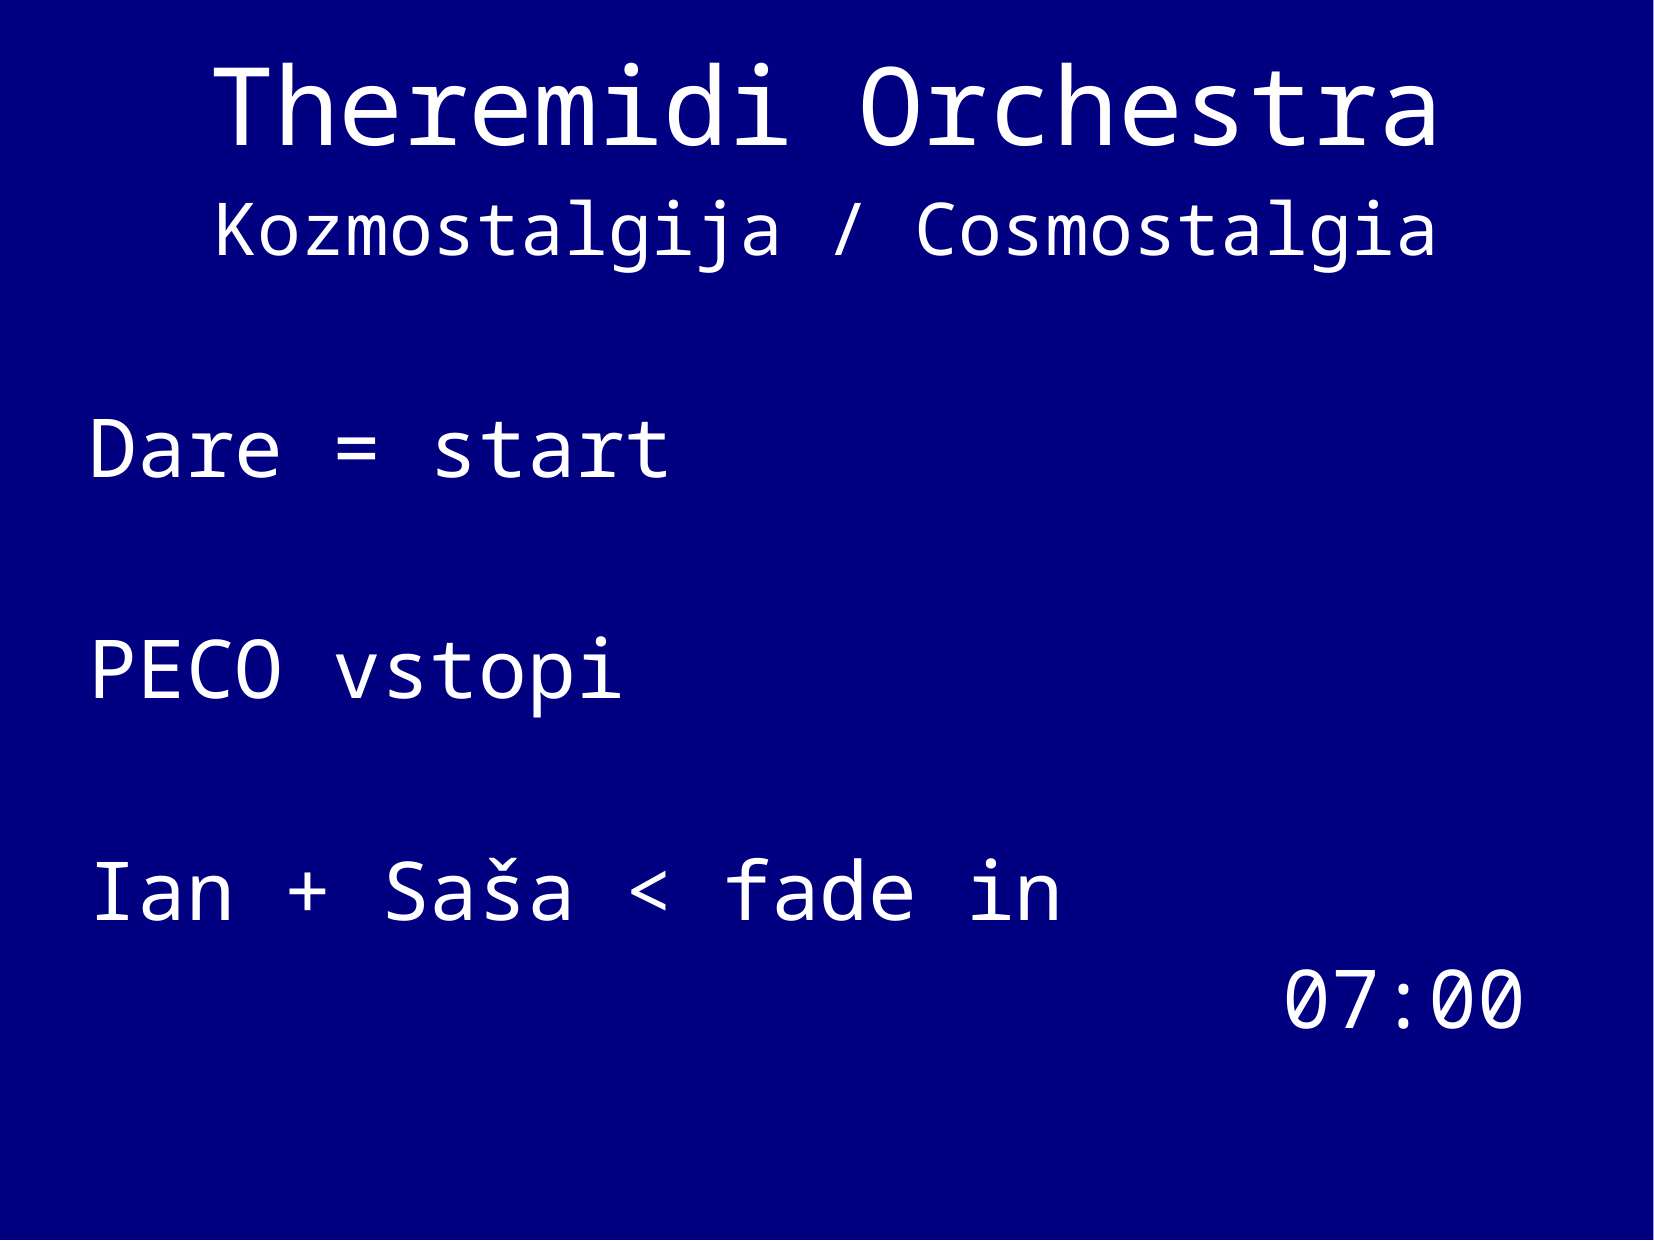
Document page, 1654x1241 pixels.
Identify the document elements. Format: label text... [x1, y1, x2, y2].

text_box 07:00 [1282, 900, 1620, 1096]
subtitle Dare = start PECO vstopi Ian + Saša < fade in [88, 272, 1566, 1063]
title Theremidi Orchestra Kozmostalgija / Cosmostalgia [82, 49, 1571, 257]
